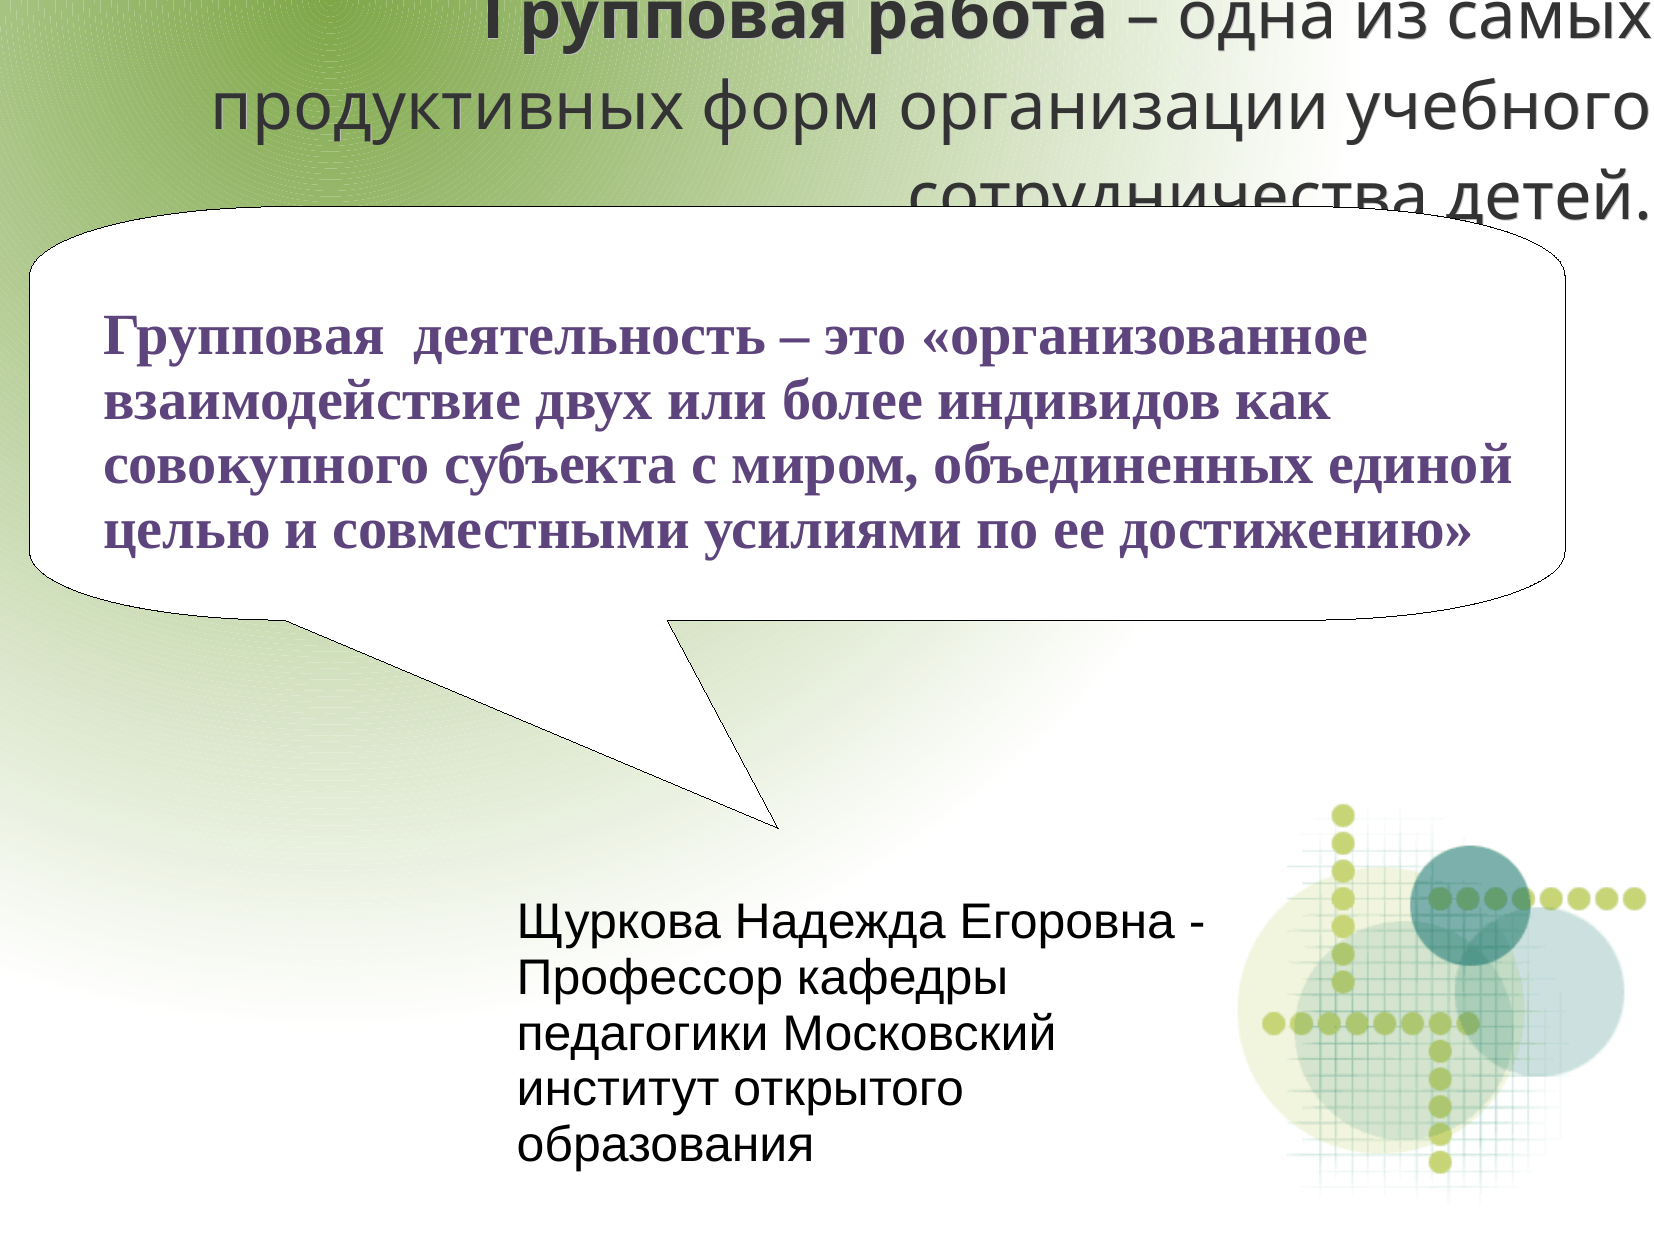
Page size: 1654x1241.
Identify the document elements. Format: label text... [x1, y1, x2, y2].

text_box [29, 206, 1566, 596]
title Групповая работа – одна из самых продуктивных форм организации учебного сотрудничества детей. [0, 0, 1654, 266]
picture [1224, 792, 1654, 1211]
text_box [486, 705, 779, 829]
text_box Групповая деятельность – это «организованное взаимодействие двух или более индивидов как совокупного субъекта с миром, объединенных единой целью и совместными усилиями по ее достижению» [88, 295, 1627, 705]
text_box Щуркова Надежда Егоровна - Профессор кафедры педагогики Московский институт открытого образования [501, 885, 1229, 1180]
